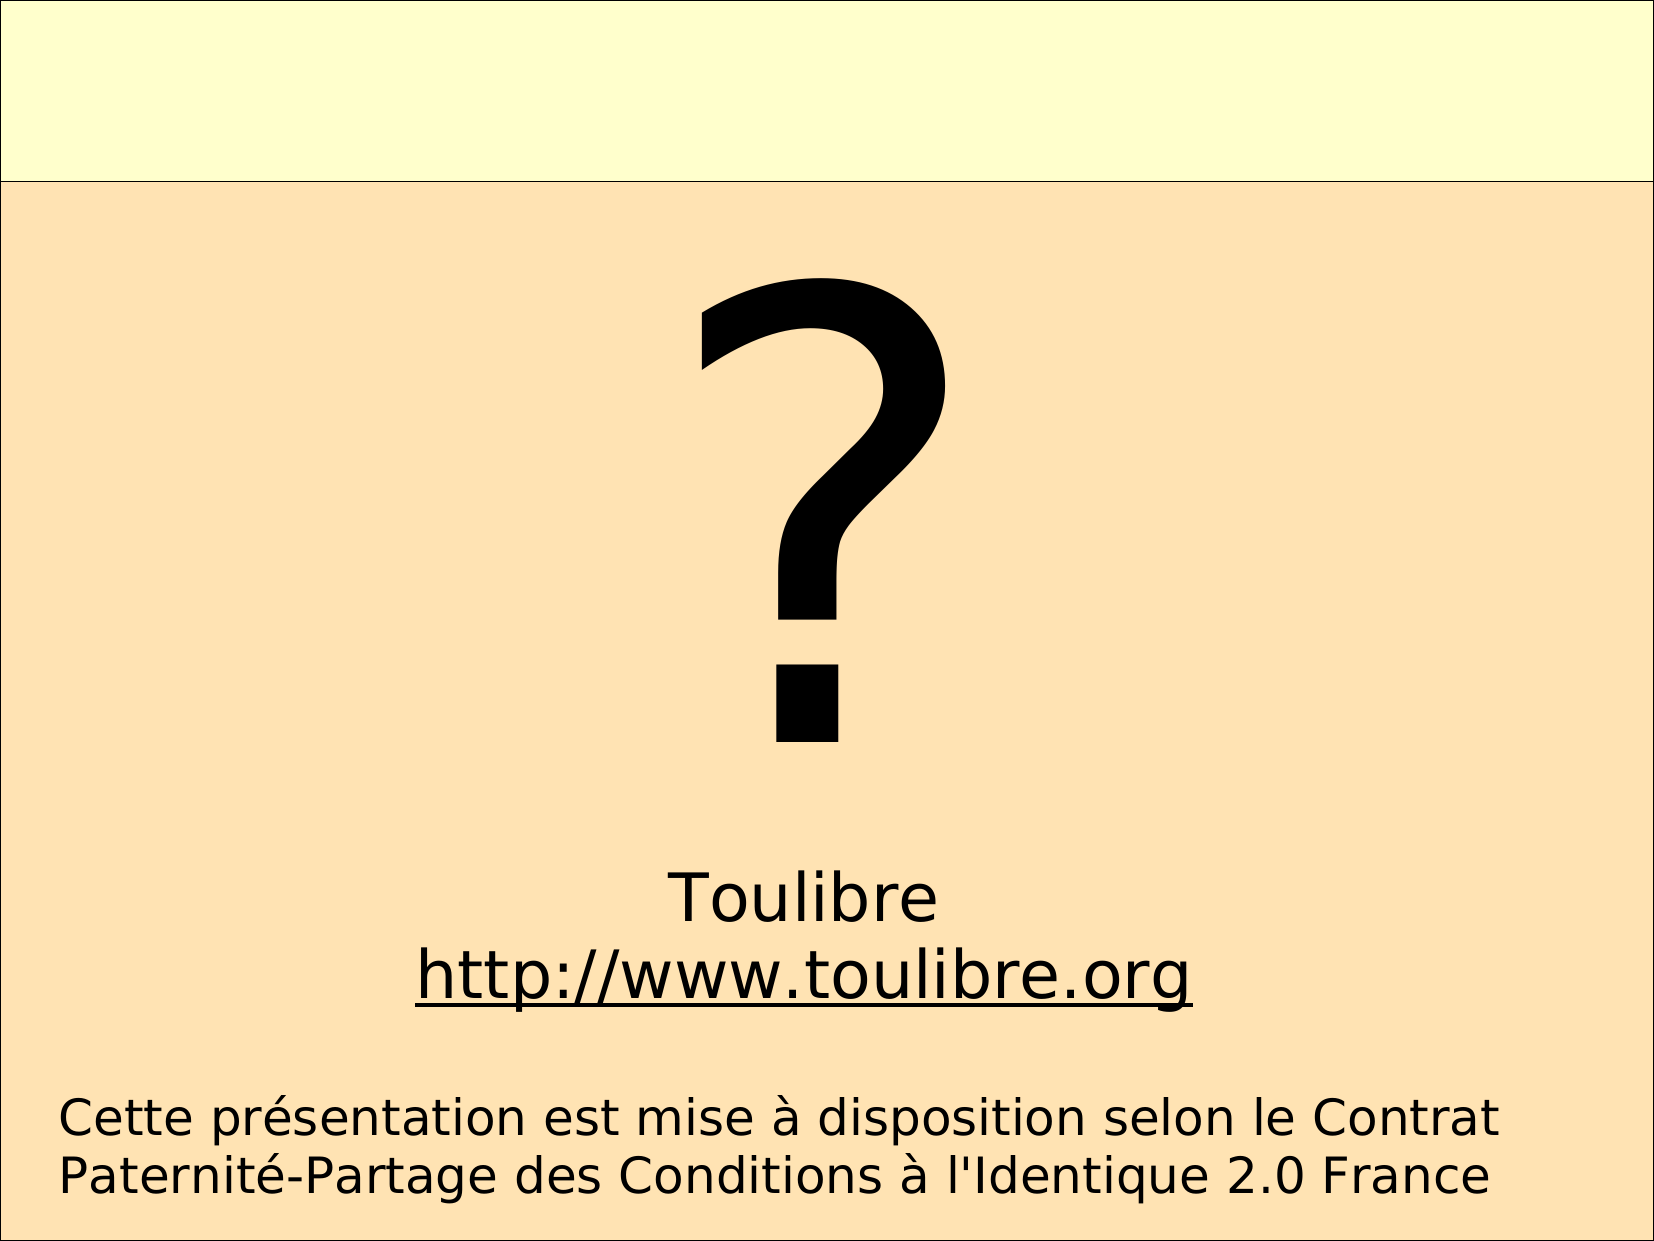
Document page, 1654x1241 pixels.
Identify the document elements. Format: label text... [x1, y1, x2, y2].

list ? [69, 162, 1559, 981]
text_box Cette présentation est mise à disposition selon le Contrat Paternité-Partage des Conditions à l'Identique 2.0 France [44, 1081, 1603, 1214]
text_box Toulibre http://www.toulibre.org [101, 851, 1508, 1023]
